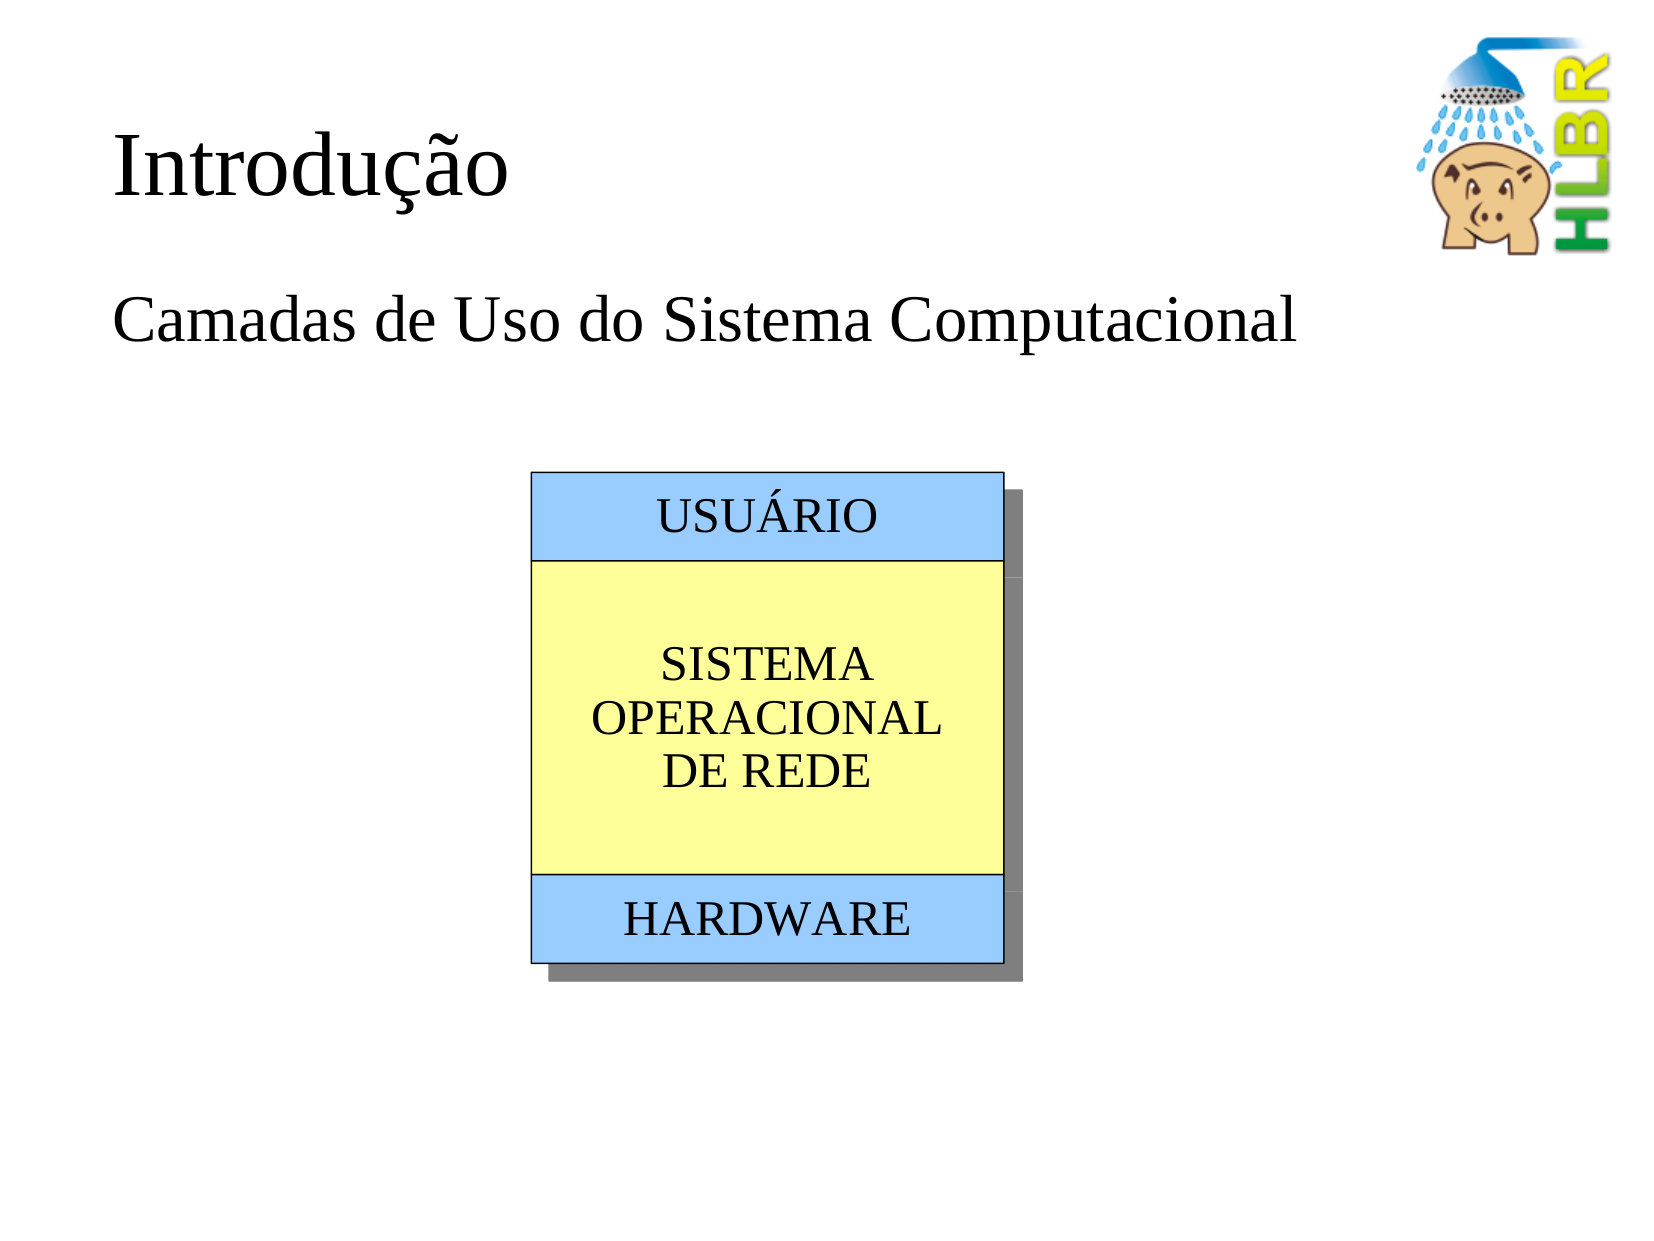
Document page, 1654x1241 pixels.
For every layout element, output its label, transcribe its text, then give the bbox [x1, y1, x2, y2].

picture [1416, 37, 1612, 260]
text_box HARDWARE [531, 874, 1004, 964]
list Camadas de Uso do Sistema Computacional [112, 283, 1388, 440]
text_box SISTEMA OPERACIONAL DE REDE [531, 560, 1004, 874]
text_box USUÁRIO [531, 472, 1004, 560]
title Introdução [112, 76, 1388, 255]
